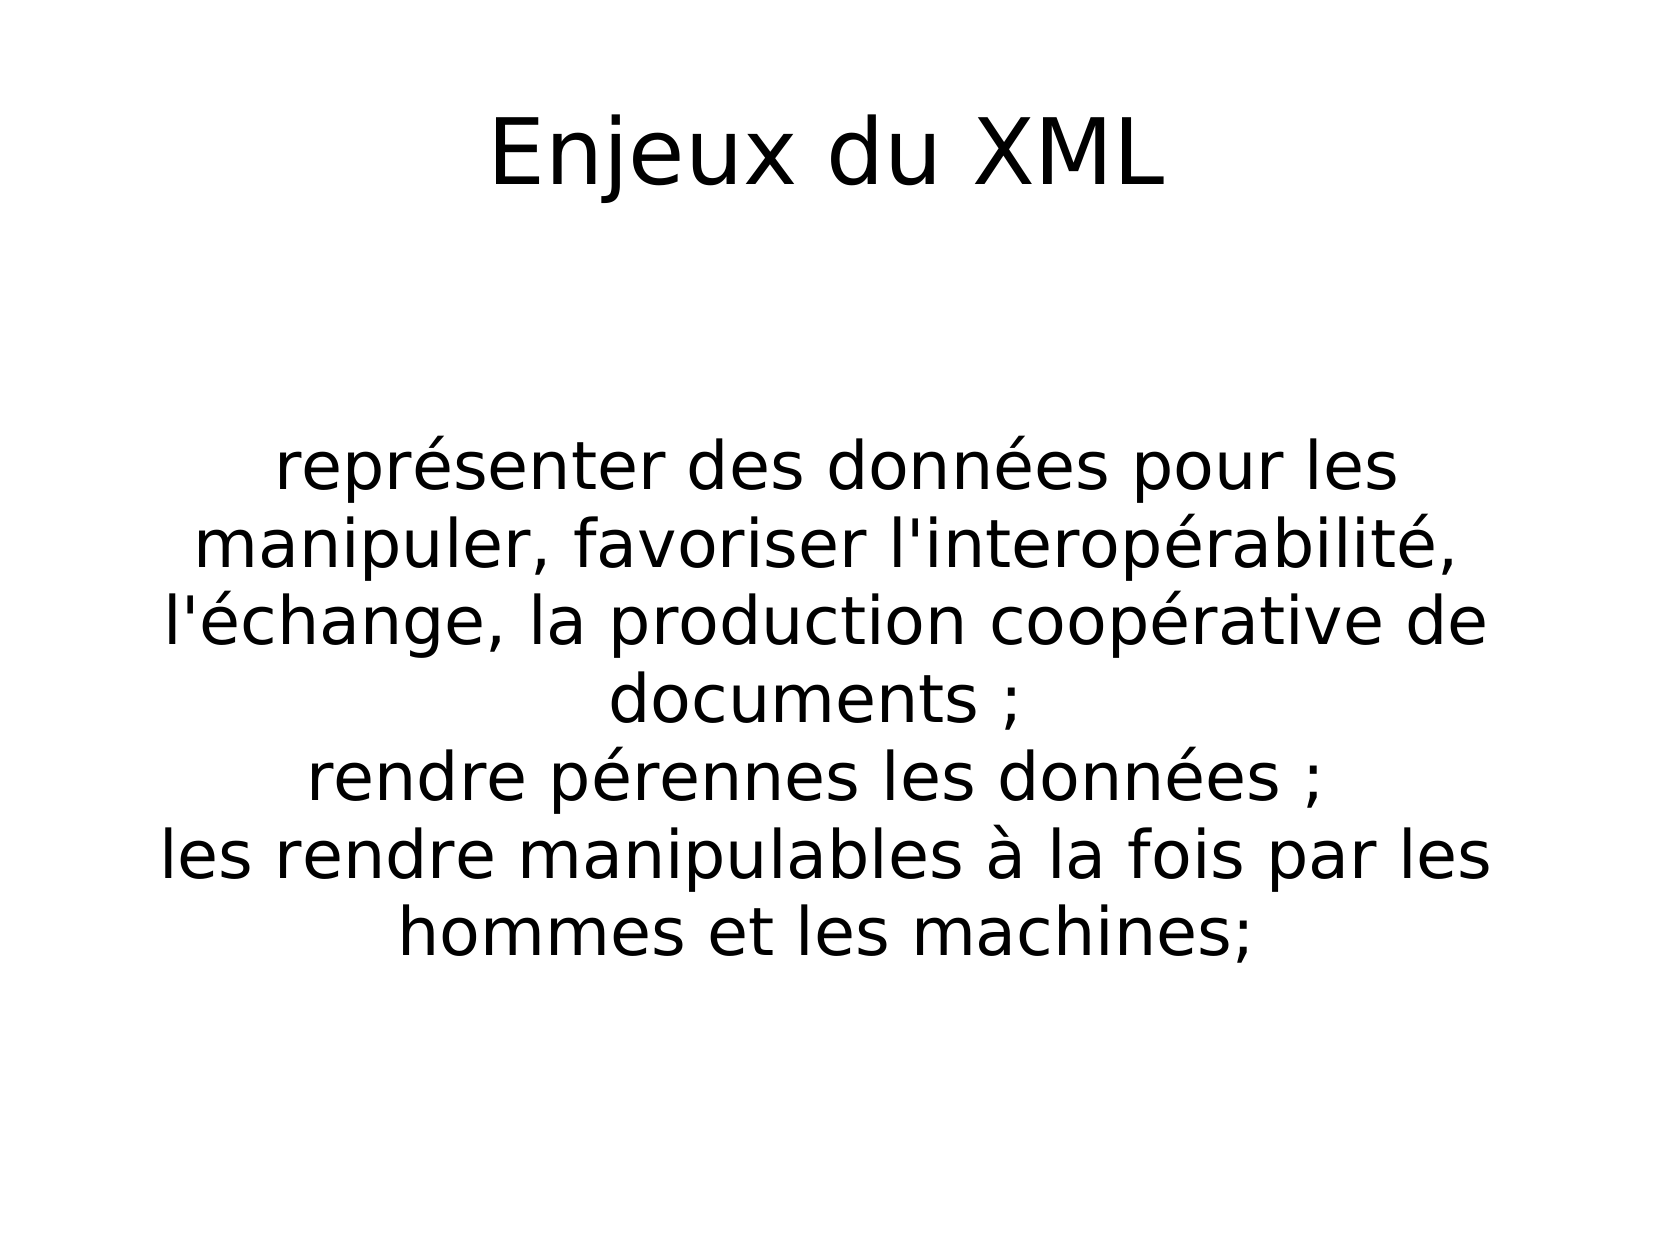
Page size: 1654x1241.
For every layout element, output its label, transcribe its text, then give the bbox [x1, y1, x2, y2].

subtitle représenter des données pour les manipuler, favoriser l'interopérabilité, l'échange, la production coopérative de documents ; rendre pérennes les données ; les rendre manipulables à la fois par les hommes et les machines; [82, 290, 1571, 1109]
title Enjeux du XML [82, 49, 1571, 257]
